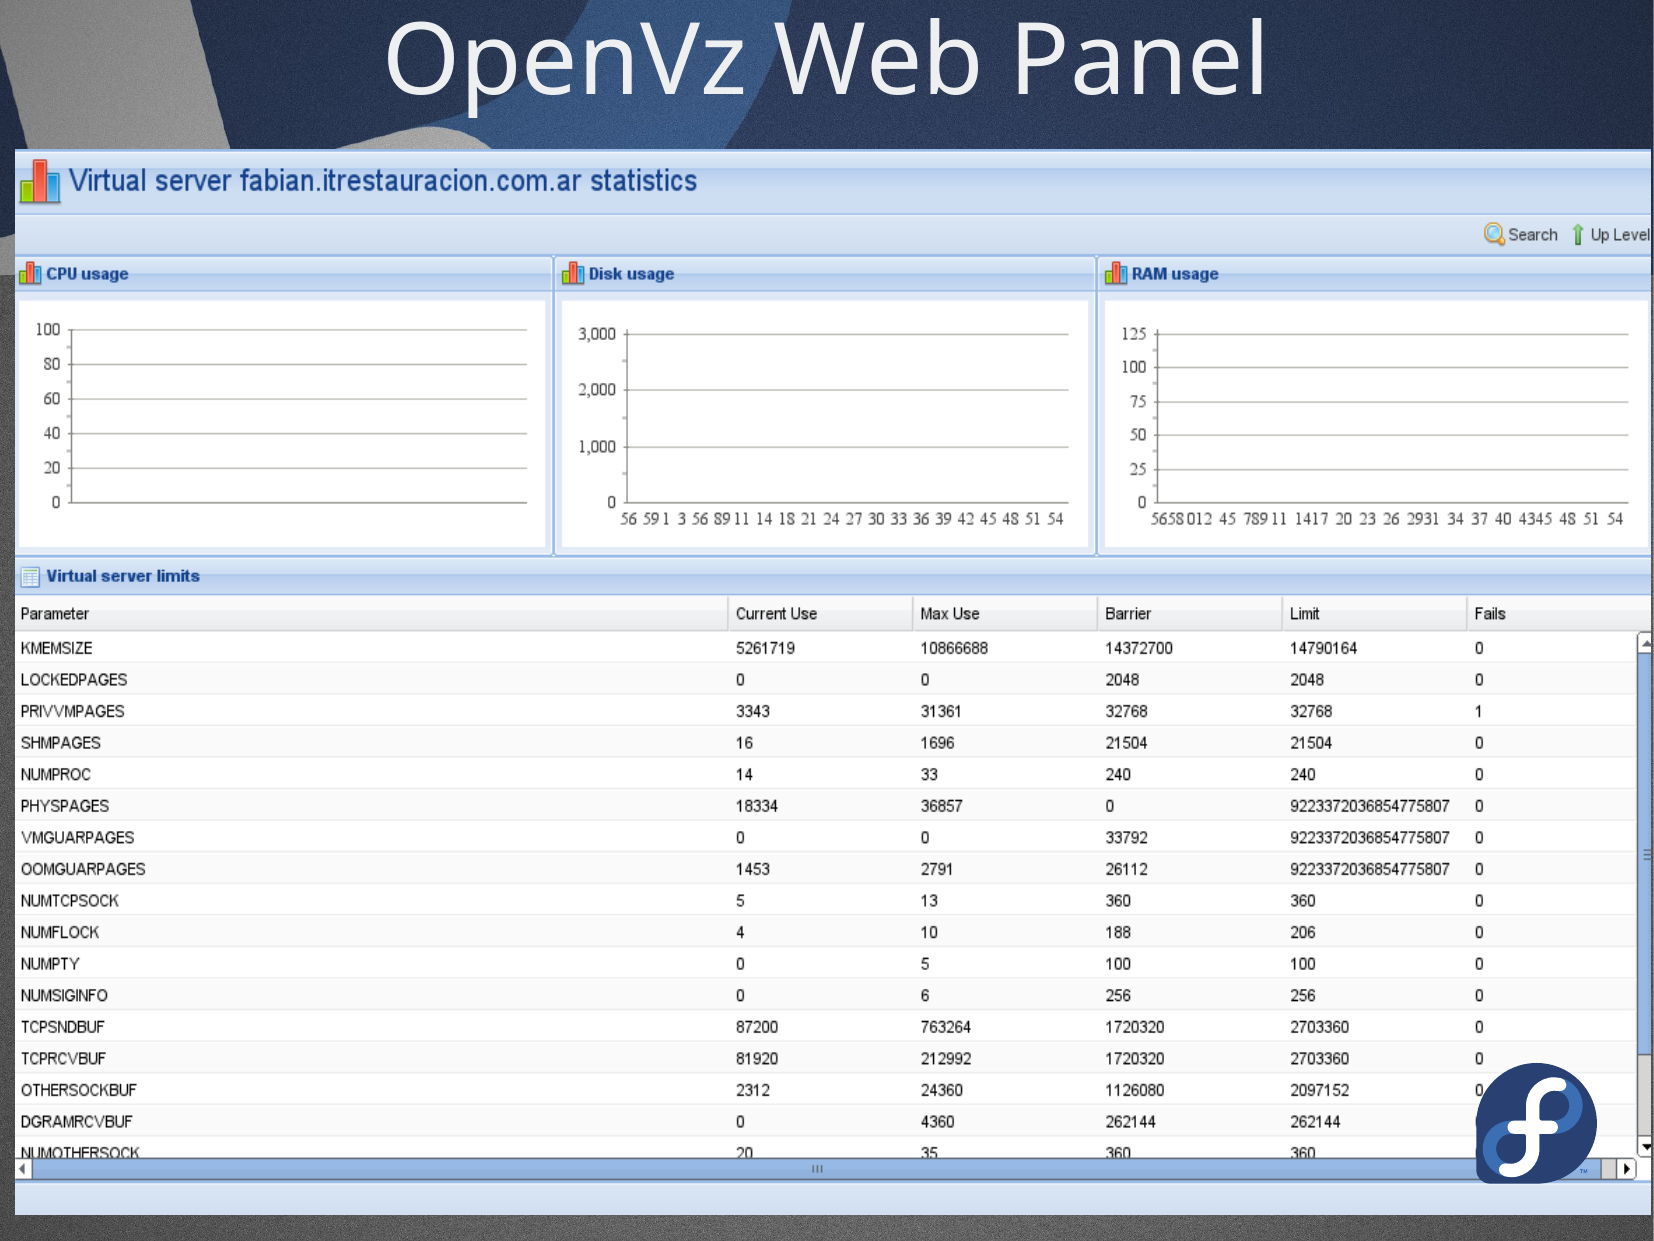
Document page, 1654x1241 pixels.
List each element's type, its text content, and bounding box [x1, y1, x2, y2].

text_box OpenVz Web Panel [88, 0, 1565, 149]
picture [0, 0, 1654, 1241]
